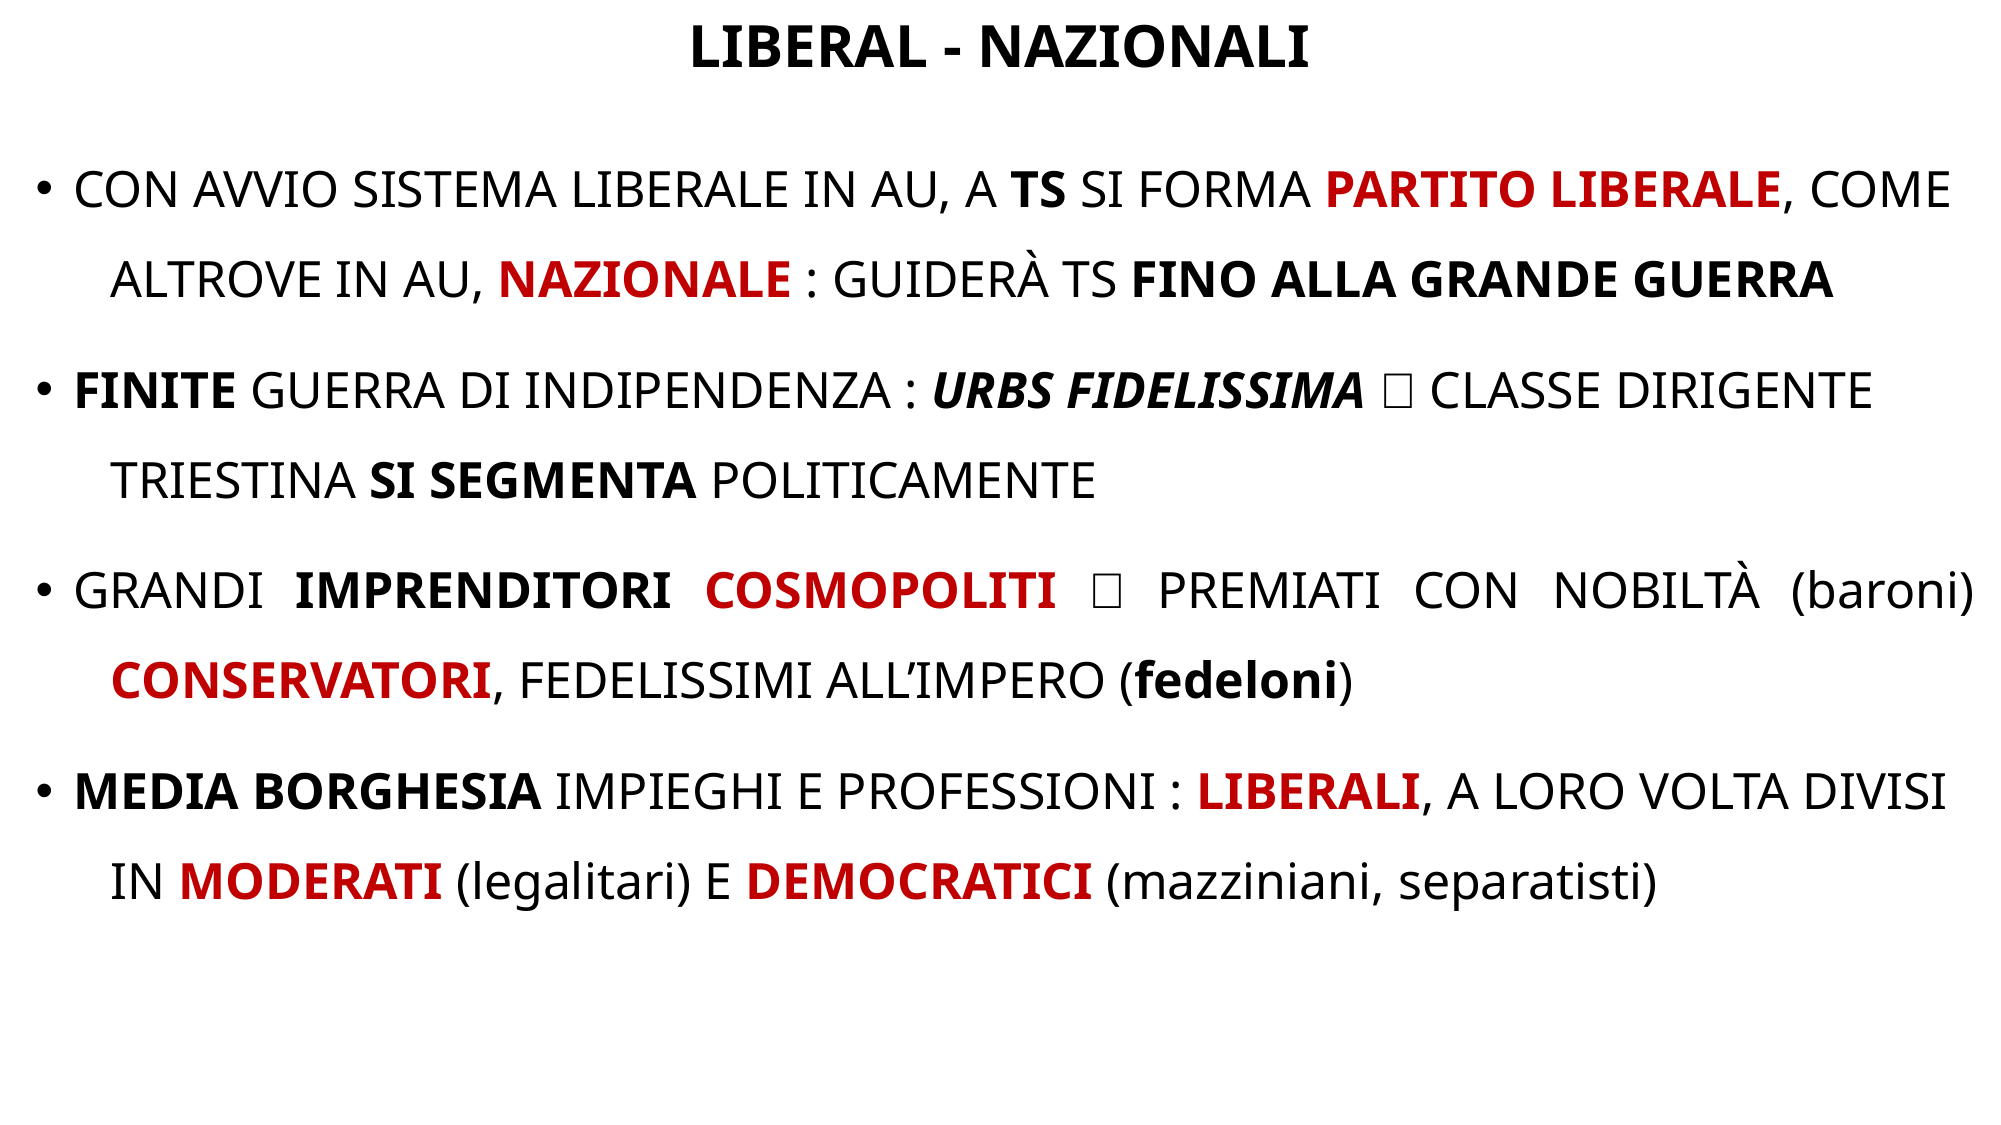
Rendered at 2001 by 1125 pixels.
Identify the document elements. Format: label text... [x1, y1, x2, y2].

title LIBERAL - NAZIONALI [137, 9, 1863, 86]
list CON AVVIO SISTEMA LIBERALE IN AU, A TS SI FORMA PARTITO LIBERALE, COME ALTROVE IN AU, NAZIONALE : GUIDERÀ TS FINO ALLA GRANDE GUERRA FINITE GUERRA DI INDIPENDENZA : URBS FIDELISSIMA  CLASSE DIRIGENTE TRIESTINA SI SEGMENTA POLITICAMENTE GRANDI IMPRENDITORI COSMOPOLITI  PREMIATI CON NOBILTÀ (baroni) CONSERVATORI, FEDELISSIMI ALL’IMPERO (fedeloni) MEDIA BORGHESIA IMPIEGHI E PROFESSIONI : LIBERALI, A LORO VOLTA DIVISI IN MODERATI (legalitari) E DEMOCRATICI (mazziniani, separatisti) [20, 119, 1990, 1094]
